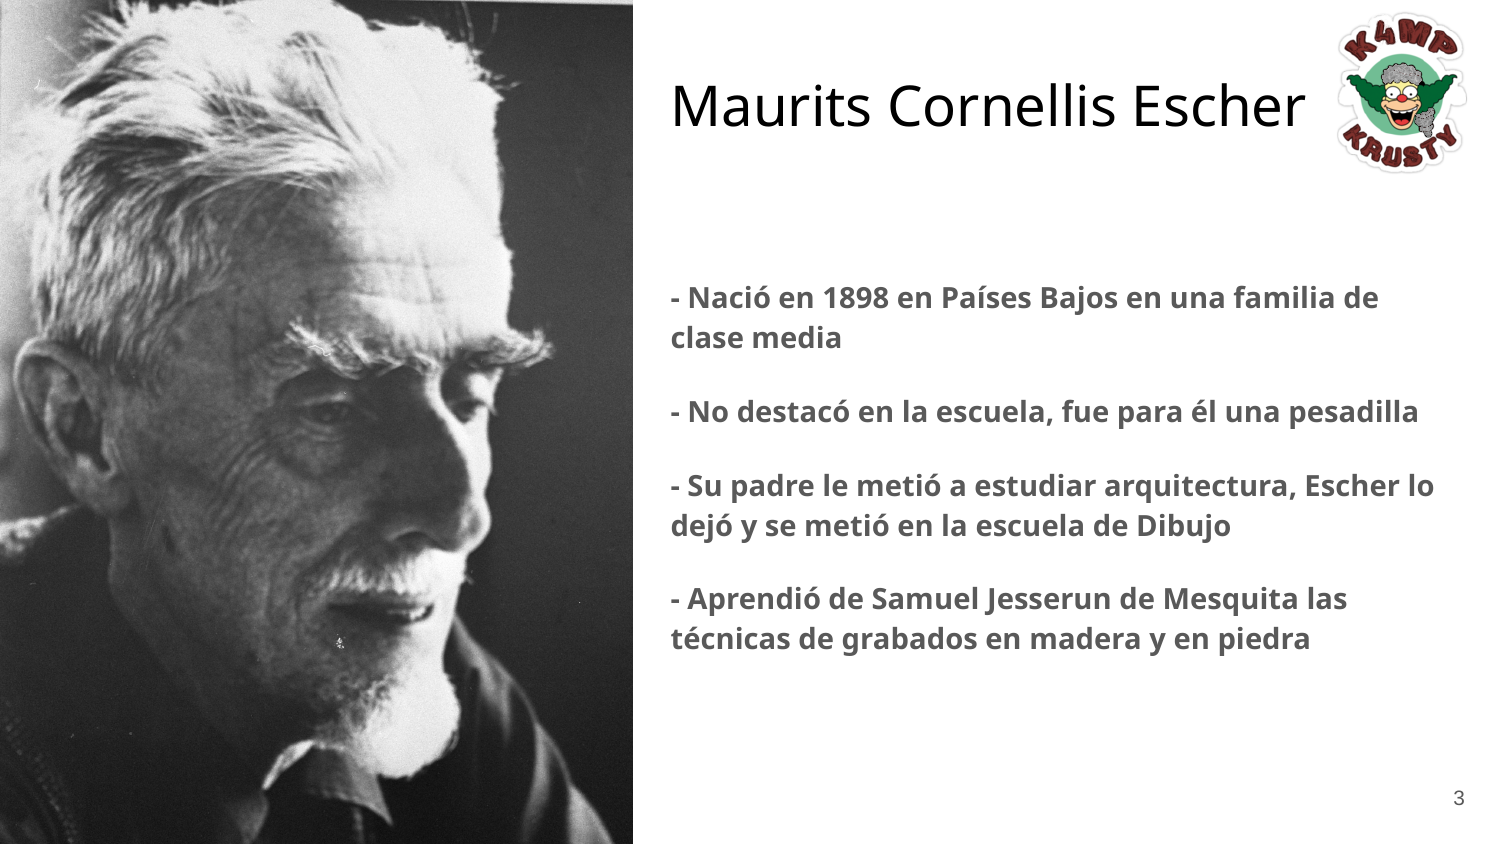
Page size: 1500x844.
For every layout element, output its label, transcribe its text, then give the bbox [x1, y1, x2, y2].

slide_number 1 [1389, 764, 1480, 830]
title Maurits Cornellis Escher [655, 55, 1355, 155]
list - Nació en 1898 en Países Bajos en una familia de clase media - No destacó en la escuela, fue para él una pesadilla - Su padre le metió a estudiar arquitectura, Escher lo dejó y se metió en la escuela de Dibujo - Aprendió de Samuel Jesserun de Mesquita las técnicas de grabados en madera y en piedra [655, 259, 1455, 820]
picture [1316, 10, 1488, 175]
picture [0, 0, 633, 844]
